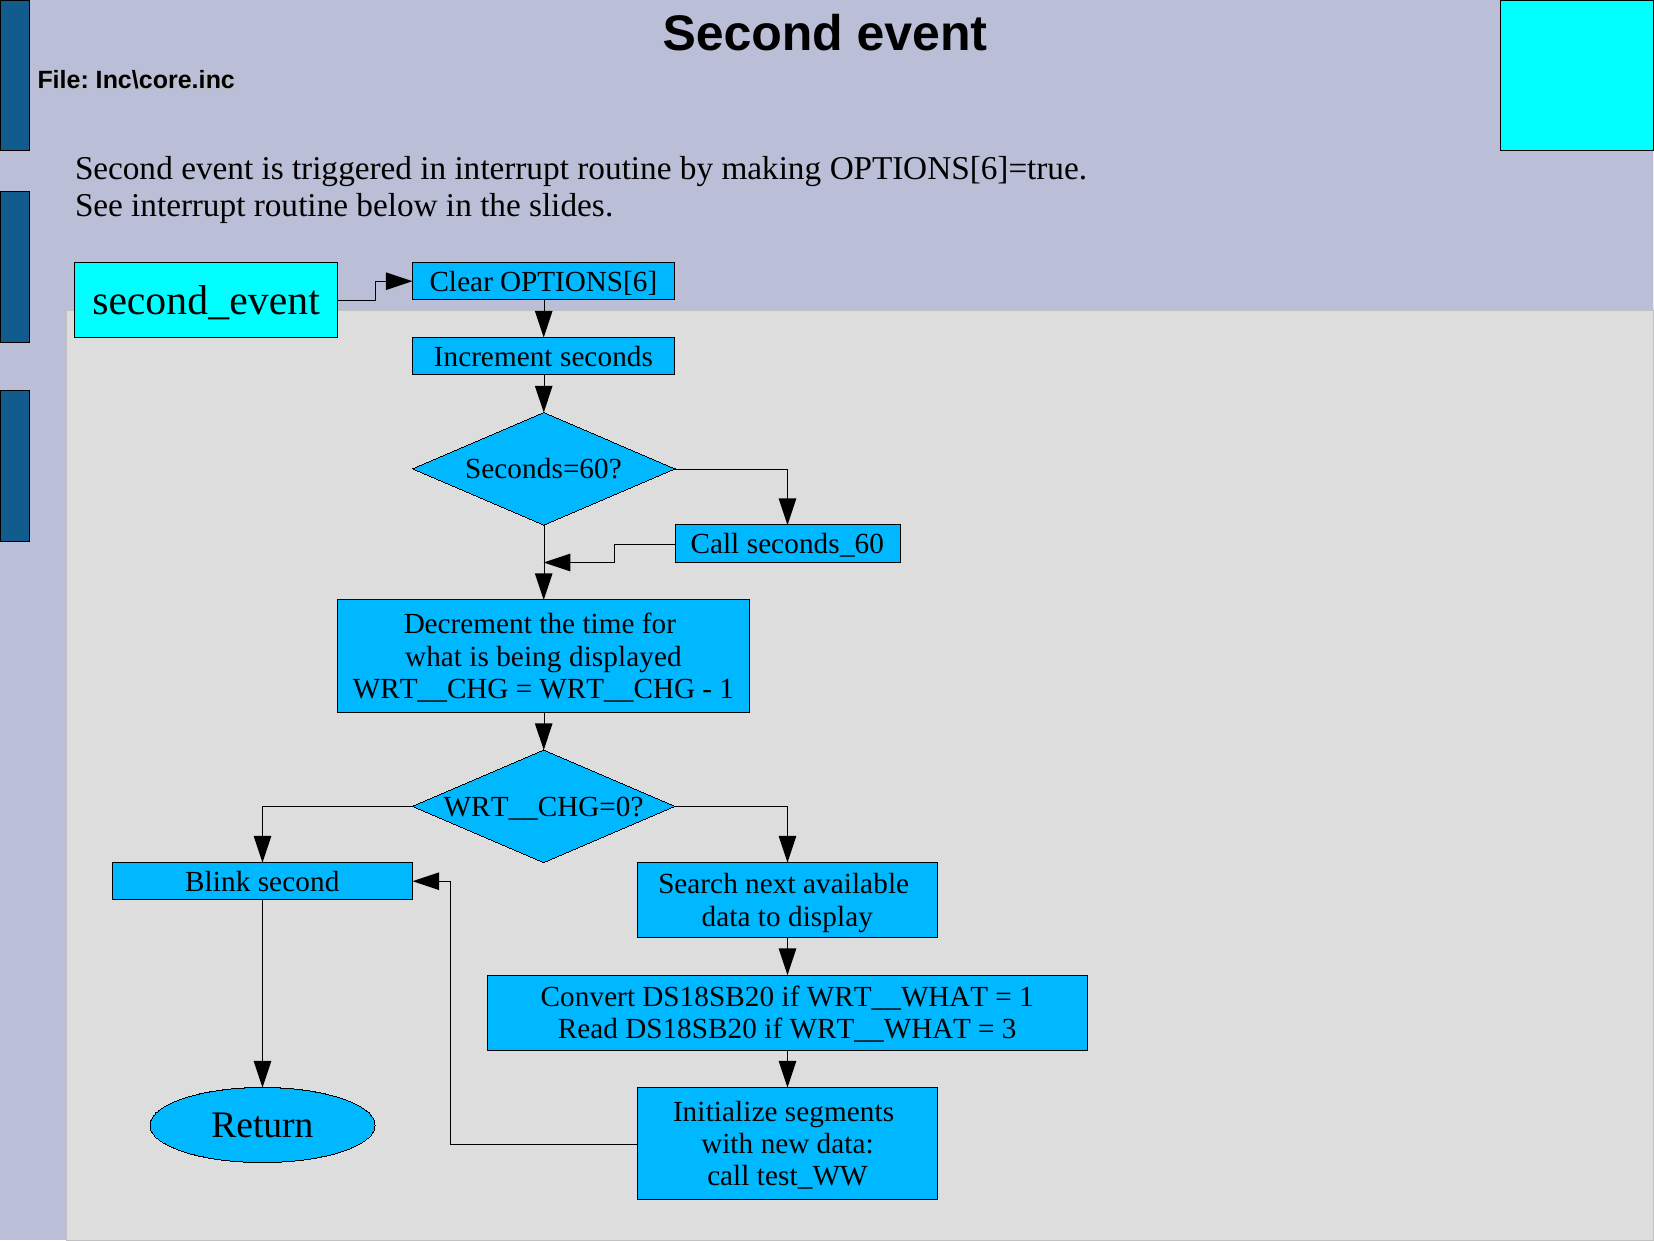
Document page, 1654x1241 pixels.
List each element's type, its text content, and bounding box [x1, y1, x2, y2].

text_box Call seconds_60 [675, 524, 901, 563]
text_box Blink second [112, 862, 413, 900]
text_box Seconds=60? [412, 412, 676, 526]
text_box Decrement the time for what is being displayed WRT__CHG = WRT__CHG - 1 [337, 599, 750, 713]
text_box Second event is triggered in interrupt routine by making OPTIONS[6]=true. See interrupt routine below in the slides. [75, 150, 1089, 225]
text_box Clear OPTIONS[6] [412, 262, 675, 300]
text_box Increment seconds [412, 337, 675, 375]
text_box second_event [74, 262, 338, 338]
text_box Initialize segments with new data: call test_WW [637, 1087, 938, 1200]
title Second event [0, 0, 1500, 66]
text_box WRT__CHG=0? [412, 750, 675, 863]
text_box Search next available data to display [637, 862, 938, 938]
text_box Convert DS18SB20 if WRT__WHAT = 1 Read DS18SB20 if WRT__WHAT = 3 [487, 975, 1088, 1051]
text_box Return [150, 1087, 376, 1163]
title File: Inc\core.inc [37, 47, 1500, 113]
text_box [1500, 0, 1654, 151]
